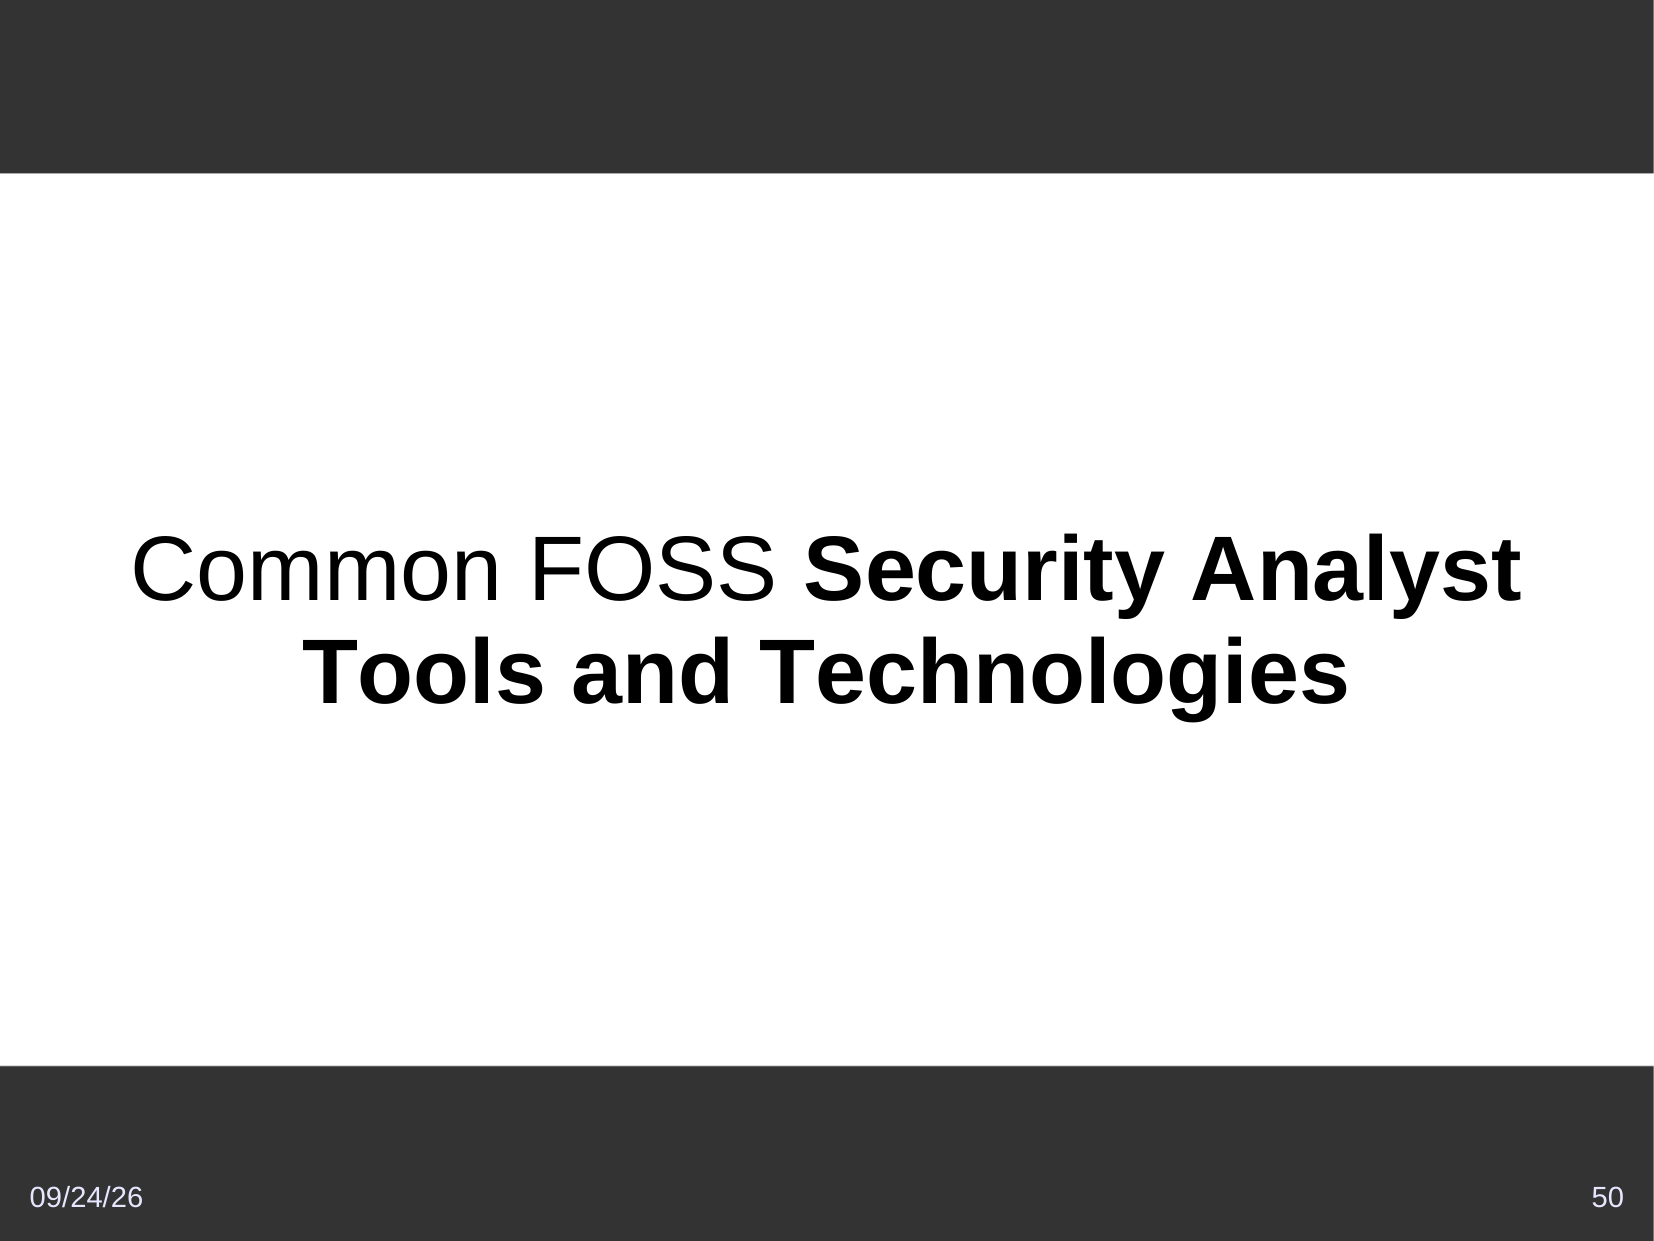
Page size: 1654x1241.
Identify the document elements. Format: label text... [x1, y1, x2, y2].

picture [0, 0, 1654, 1241]
subtitle Common FOSS Security Analyst Tools and Technologies [29, 214, 1625, 1027]
